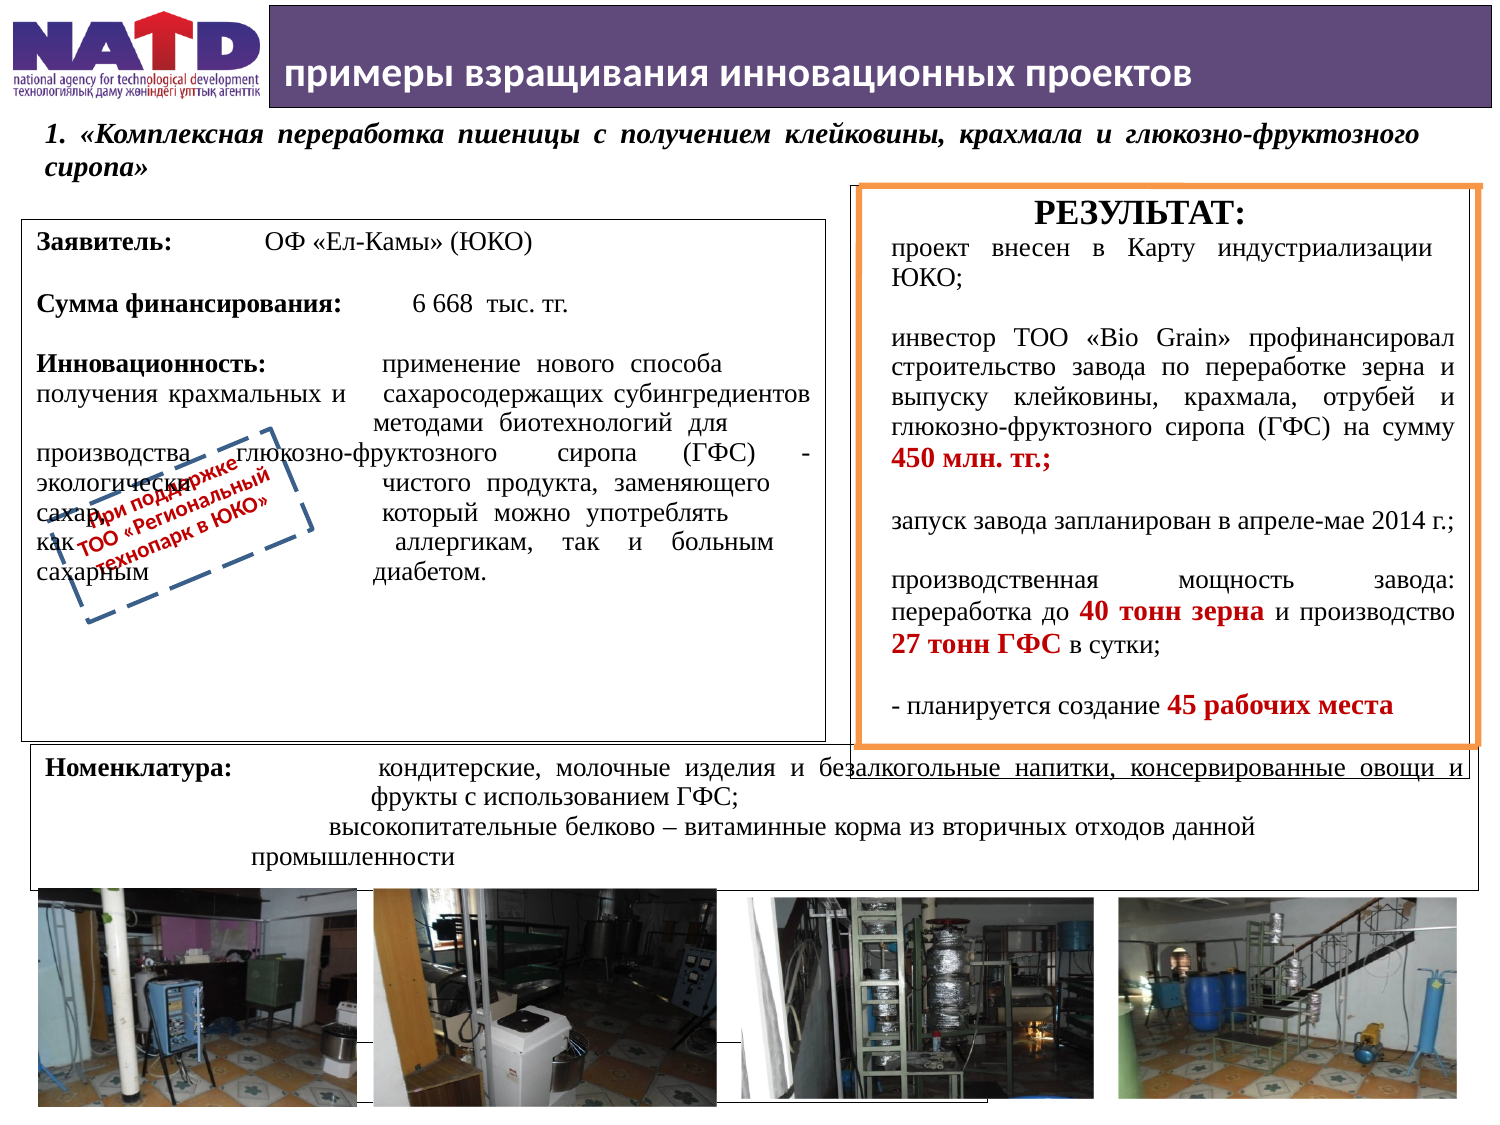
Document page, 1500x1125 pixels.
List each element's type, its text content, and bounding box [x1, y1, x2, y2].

text_box РЕЗУЛЬТАТ: проект внесен в Карту индустриализации ЮКО; инвестор ТОО «Bio Grain» профинансировал строительство завода по переработке зерна и выпуску клейковины, крахмала, отрубей и глюкозно-фруктозного сиропа (ГФС) на сумму 450 млн. тг.; запуск завода запланирован в апреле-мае 2014 г.; производственная мощность завода: переработка до 40 тонн зерна и производство 27 тонн ГФС в сутки; - планируется создание 45 рабочих места [862, 190, 1470, 743]
text_box РЕЗУЛЬТАТ: проект внесен в Карту индустриализации ЮКО; инвестор ТОО «Bio Grain» профинансировал строительство завода по переработке зерна и выпуску клейковины, крахмала, отрубей и глюкозно-фруктозного сиропа (ГФС) на сумму 450 млн. тг.; запуск завода запланирован в апреле-мае 2014 г.; производственная мощность завода: переработка до 40 тонн зерна и производство 27 тонн ГФС в сутки; - планируется создание 45 рабочих места [850, 231, 1470, 779]
text_box Заявитель: ОФ «Ел-Камы» (ЮКО) Сумма финансирования: 6 668 тыс. тг. Инновационность: применение нового способа получения крахмальных и сахаросодержащих субингредиентов методами биотехнологий для производства глюкозно-фруктозного сиропа (ГФС) - экологически чистого продукта, заменяющего сахар, который можно употреблять как аллергикам, так и больным сахарным диабетом. [21, 219, 826, 742]
picture [1118, 897, 1457, 1099]
picture [13, 11, 260, 99]
picture [373, 888, 717, 1107]
picture [741, 897, 1094, 1099]
text_box Номенклатура: кондитерские, молочные изделия и безалкогольные напитки, консервированные овощи и фрукты с использованием ГФС; высокопитательные белково – витаминные корма из вторичных отходов данной промышленности [30, 744, 1479, 891]
text_box примеры взращивания инновационных проектов [269, 5, 1492, 108]
picture [38, 888, 357, 1107]
text_box 1. «Комплексная переработка пшеницы с получением клейковины, крахмала и глюкозно-фруктозного сиропа» [30, 110, 1437, 231]
